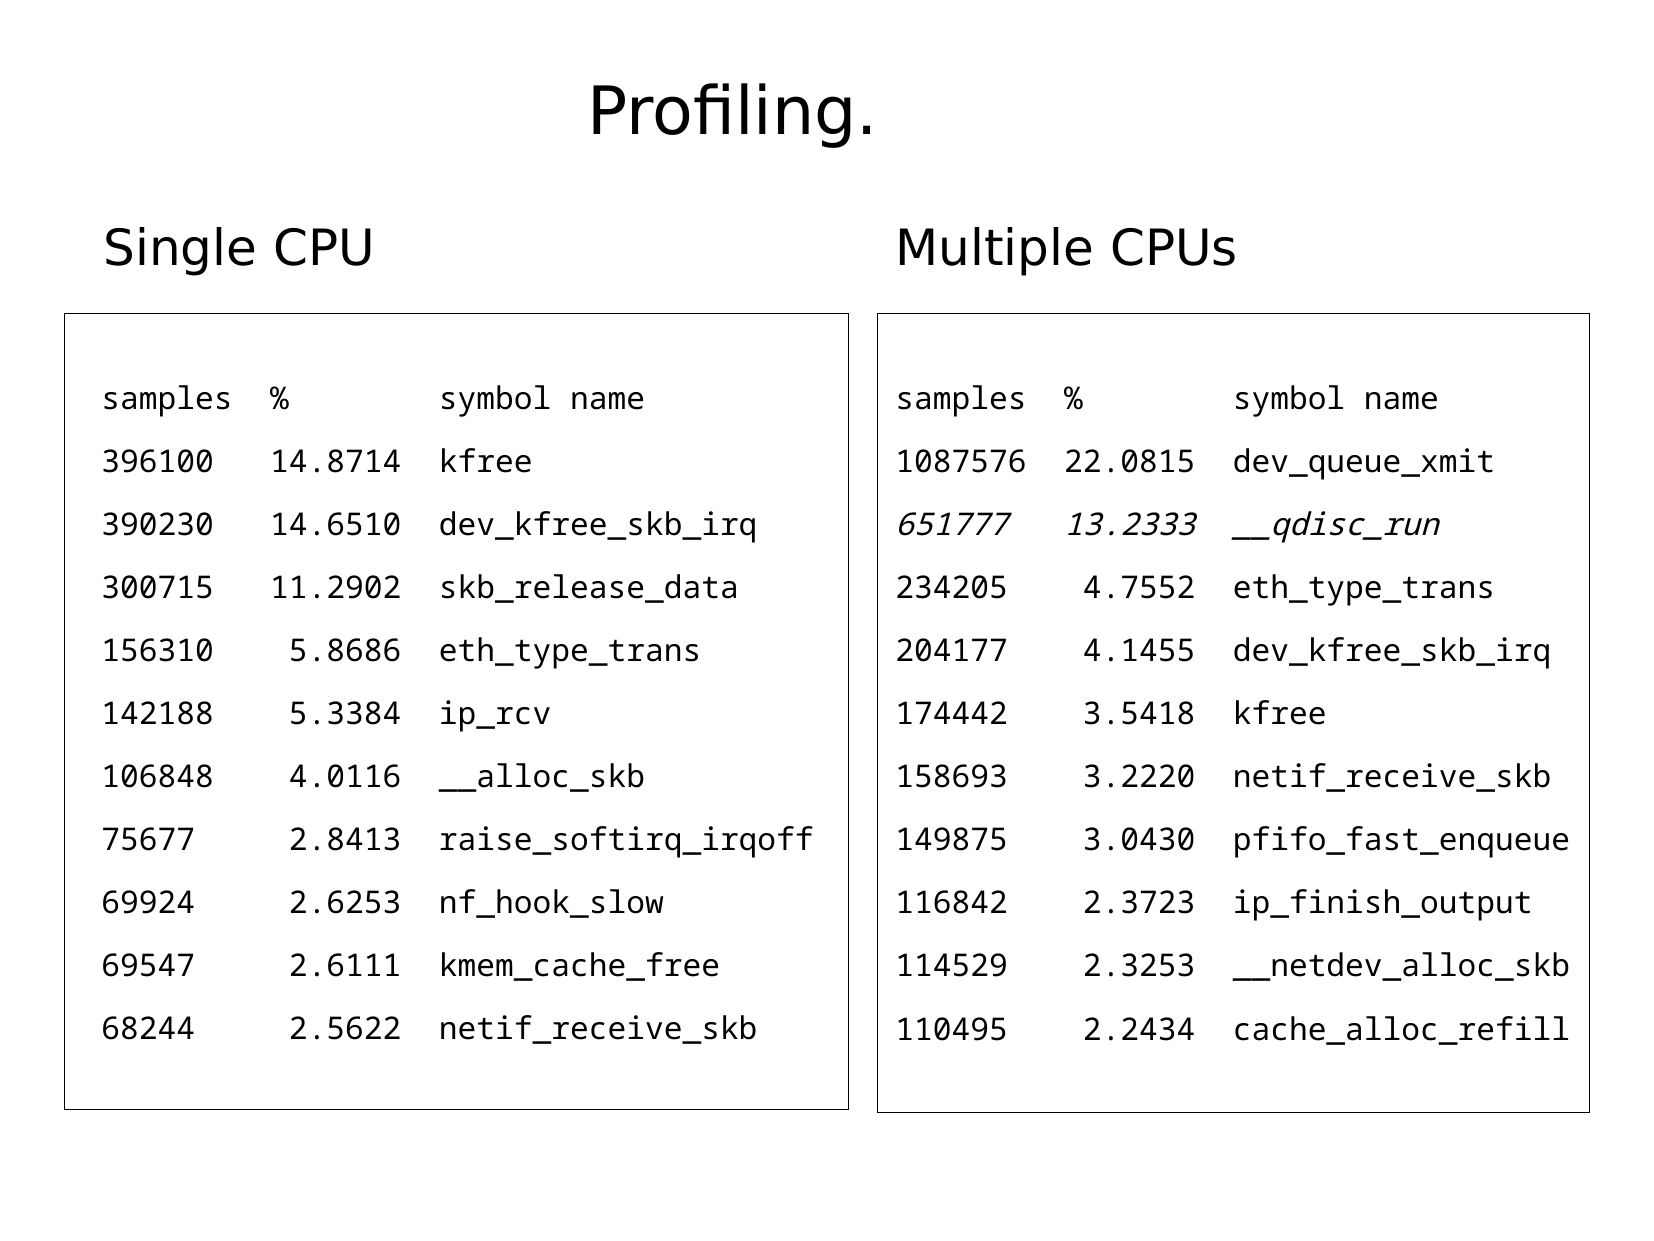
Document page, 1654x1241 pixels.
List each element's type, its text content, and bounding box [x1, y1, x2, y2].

title Profiling. [153, 15, 1312, 208]
text_box Multiple CPUs [786, 209, 1348, 288]
text_box Single CPU [0, 209, 509, 288]
list samples % symbol name 396100 14.8714 kfree 390230 14.6510 dev_kfree_skb_irq 300715 11.2902 skb_release_data 156310 5.8686 eth_type_trans 142188 5.3384 ip_rcv 106848 4.0116 __alloc_skb 75677 2.8413 raise_softirq_irqoff 69924 2.6253 nf_hook_slow 69547 2.6111 kmem_cache_free 68244 2.5622 netif_receive_skb [64, 313, 849, 1016]
list samples % symbol name 1087576 22.0815 dev_queue_xmit 651777 13.2333 __qdisc_run 234205 4.7552 eth_type_trans 204177 4.1455 dev_kfree_skb_irq 174442 3.5418 kfree 158693 3.2220 netif_receive_skb 149875 3.0430 pfifo_fast_enqueue 116842 2.3723 ip_finish_output 114529 2.3253 __netdev_alloc_skb 110495 2.2434 cache_alloc_refill [877, 313, 1590, 1018]
